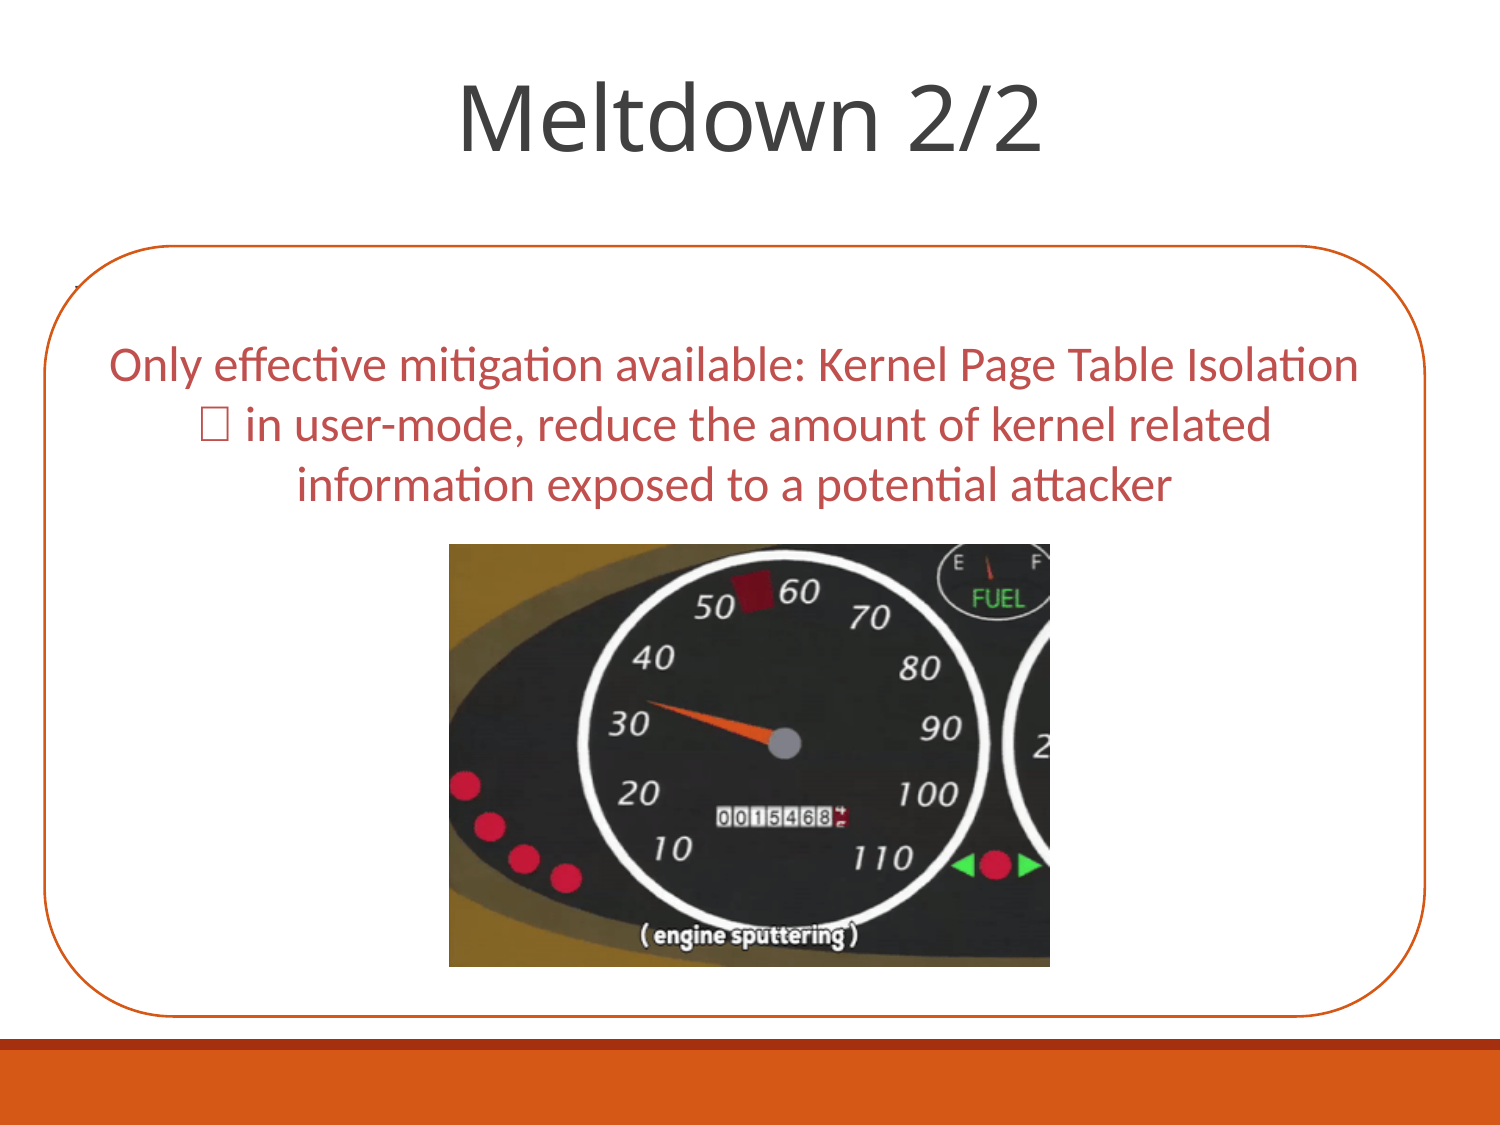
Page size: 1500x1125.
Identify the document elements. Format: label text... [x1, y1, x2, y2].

text_box Meltdown 2/2 [75, 52, 1425, 193]
text_box Only effective mitigation available: Kernel Page Table Isolation  in user-mode, reduce the amount of kernel related information exposed to a potential attacker [44, 246, 1425, 1017]
subtitle When the kernel address is loaded in #4, it is likely that the CPU already issued the subsequent instructions as part of the out-or-order execution, and that their corresponding μOPs wait in the reservation station for the content of the kernel address to arrive Retry-logic into the transient instruction sequence to avoid 0 biased registers (super technical detail  don’t care ) In #7, the multiplied secret is added to the base address of the probe array, forming the target address of the covert channel. This address is read to cache the corresponding cache line. Consequently, our transient instruction sequence affects the cache state based on the secret value that was read in #1. Use Flush+Reload to retrieve the secret [74, 245, 1425, 360]
picture [449, 544, 1050, 967]
